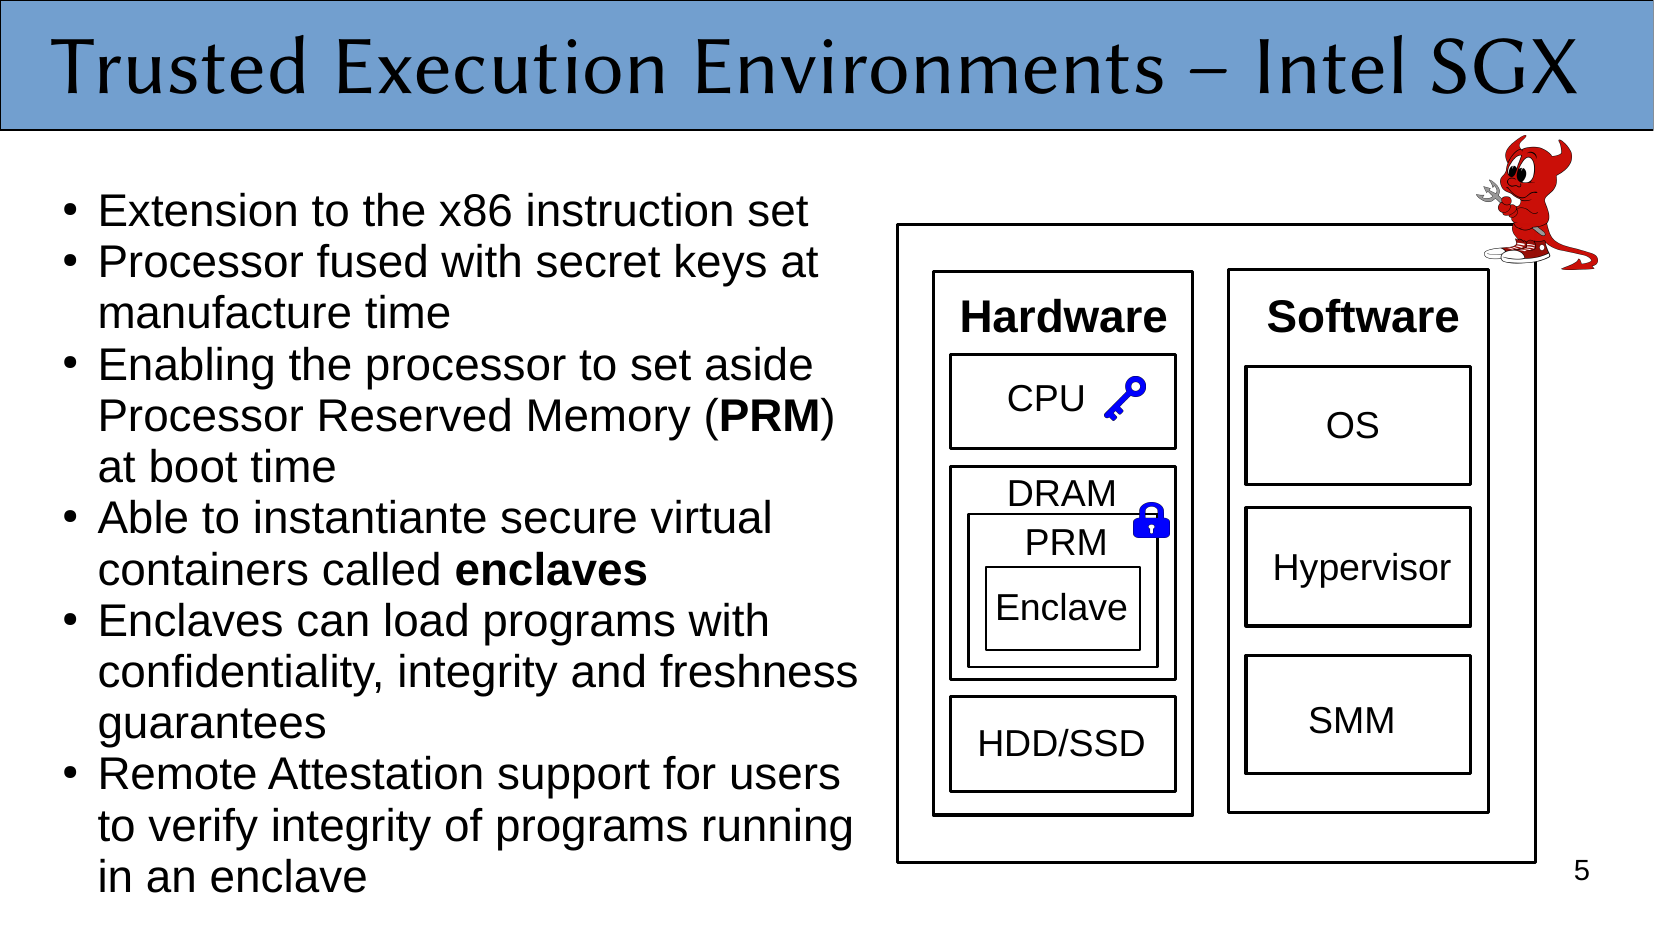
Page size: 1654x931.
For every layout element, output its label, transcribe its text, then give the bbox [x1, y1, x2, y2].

text_box CPU [992, 370, 1170, 428]
text_box Extension to the x86 instruction set Processor fused with secret keys at manufacture time Enabling the processor to set aside Processor Reserved Memory (PRM) at boot time Able to instantiante secure virtual containers called enclaves Enclaves can load programs with confidentiality, integrity and freshness guarantees Remote Attestation support for users to verify integrity of programs running in an enclave [47, 177, 910, 910]
text_box 5 [1559, 846, 1607, 895]
text_box Hardware [944, 283, 1188, 401]
text_box DRAM [992, 464, 1170, 513]
text_box OS [1311, 397, 1512, 497]
picture [1104, 376, 1146, 421]
text_box PRM [1009, 513, 1123, 566]
text_box [910, 259, 1536, 863]
text_box SMM [1293, 692, 1530, 792]
text_box HDD/SSD [962, 714, 1164, 814]
text_box Software [1251, 283, 1477, 401]
picture [1133, 502, 1170, 538]
picture [1476, 135, 1598, 270]
text_box Hypervisor [1257, 539, 1495, 638]
text_box Enclave [980, 578, 1176, 678]
text_box Trusted Execution Environments – Intel SGX [35, 11, 1607, 259]
text_box [0, 0, 1654, 130]
